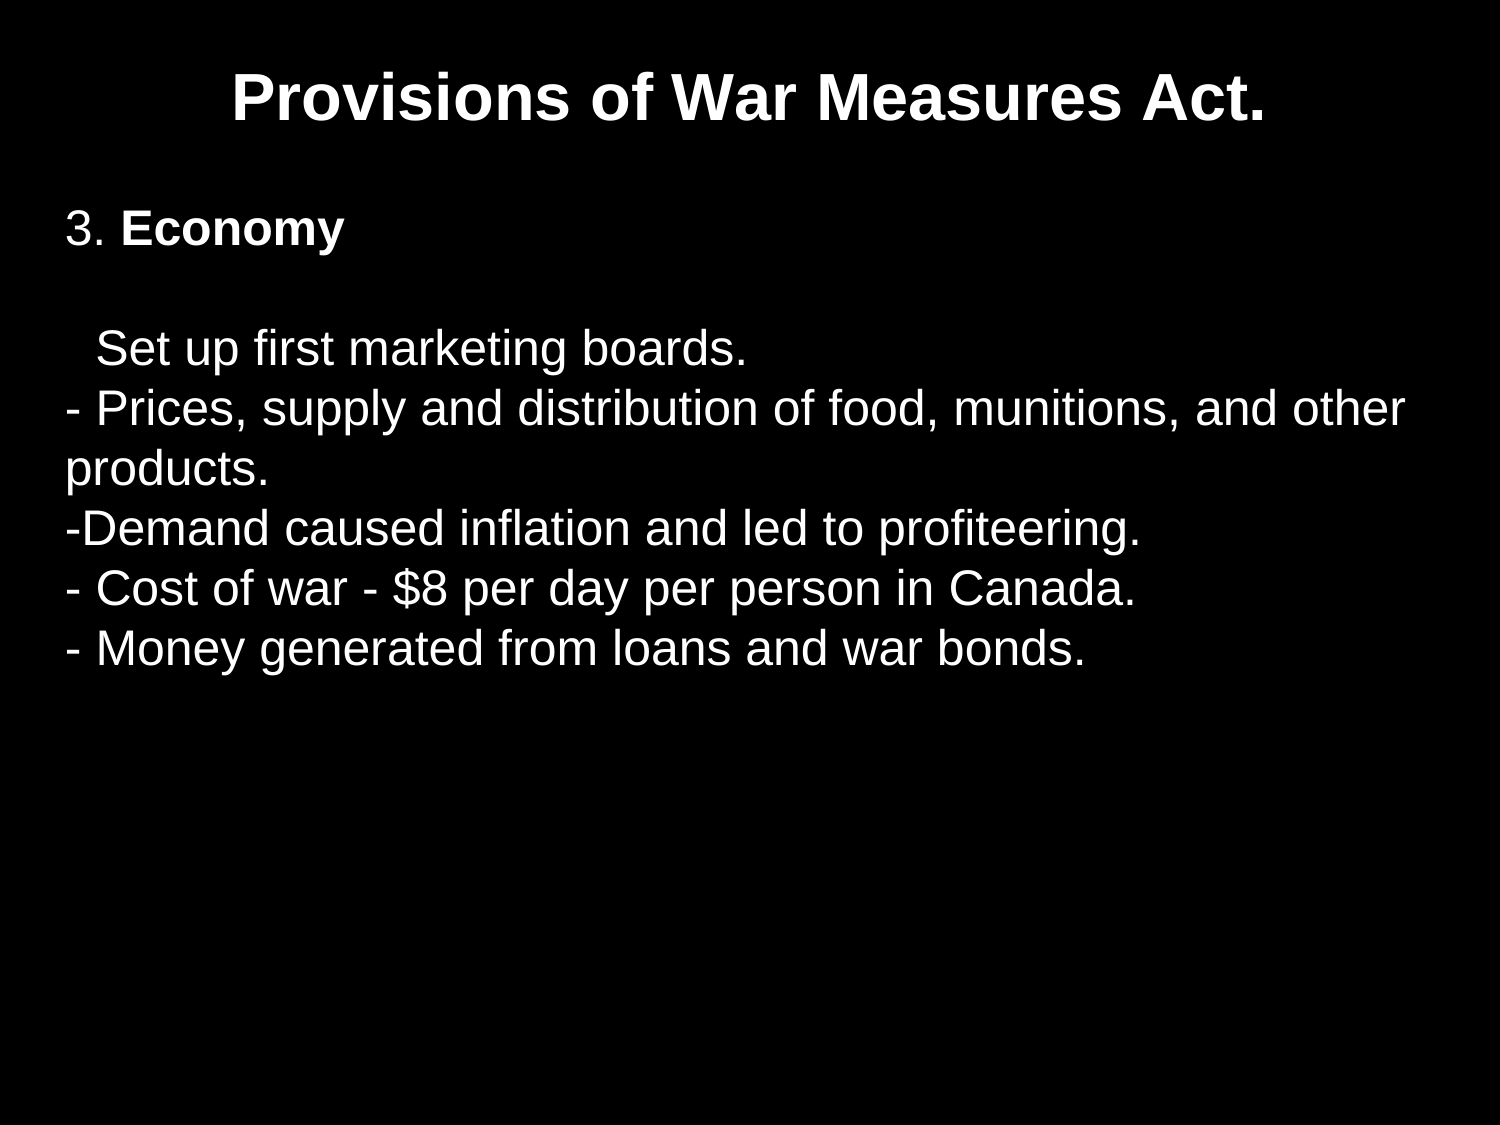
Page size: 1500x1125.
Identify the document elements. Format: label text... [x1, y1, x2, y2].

text_box 3. Economy - Set up first marketing boards. - Prices, supply and distribution of food, munitions, and other products. -Demand caused inflation and led to profiteering. - Cost of war - $8 per day per person in Canada. - Money generated from loans and war bonds. [49, 187, 1425, 683]
text_box Provisions of War Measures Act. [99, 46, 1401, 142]
